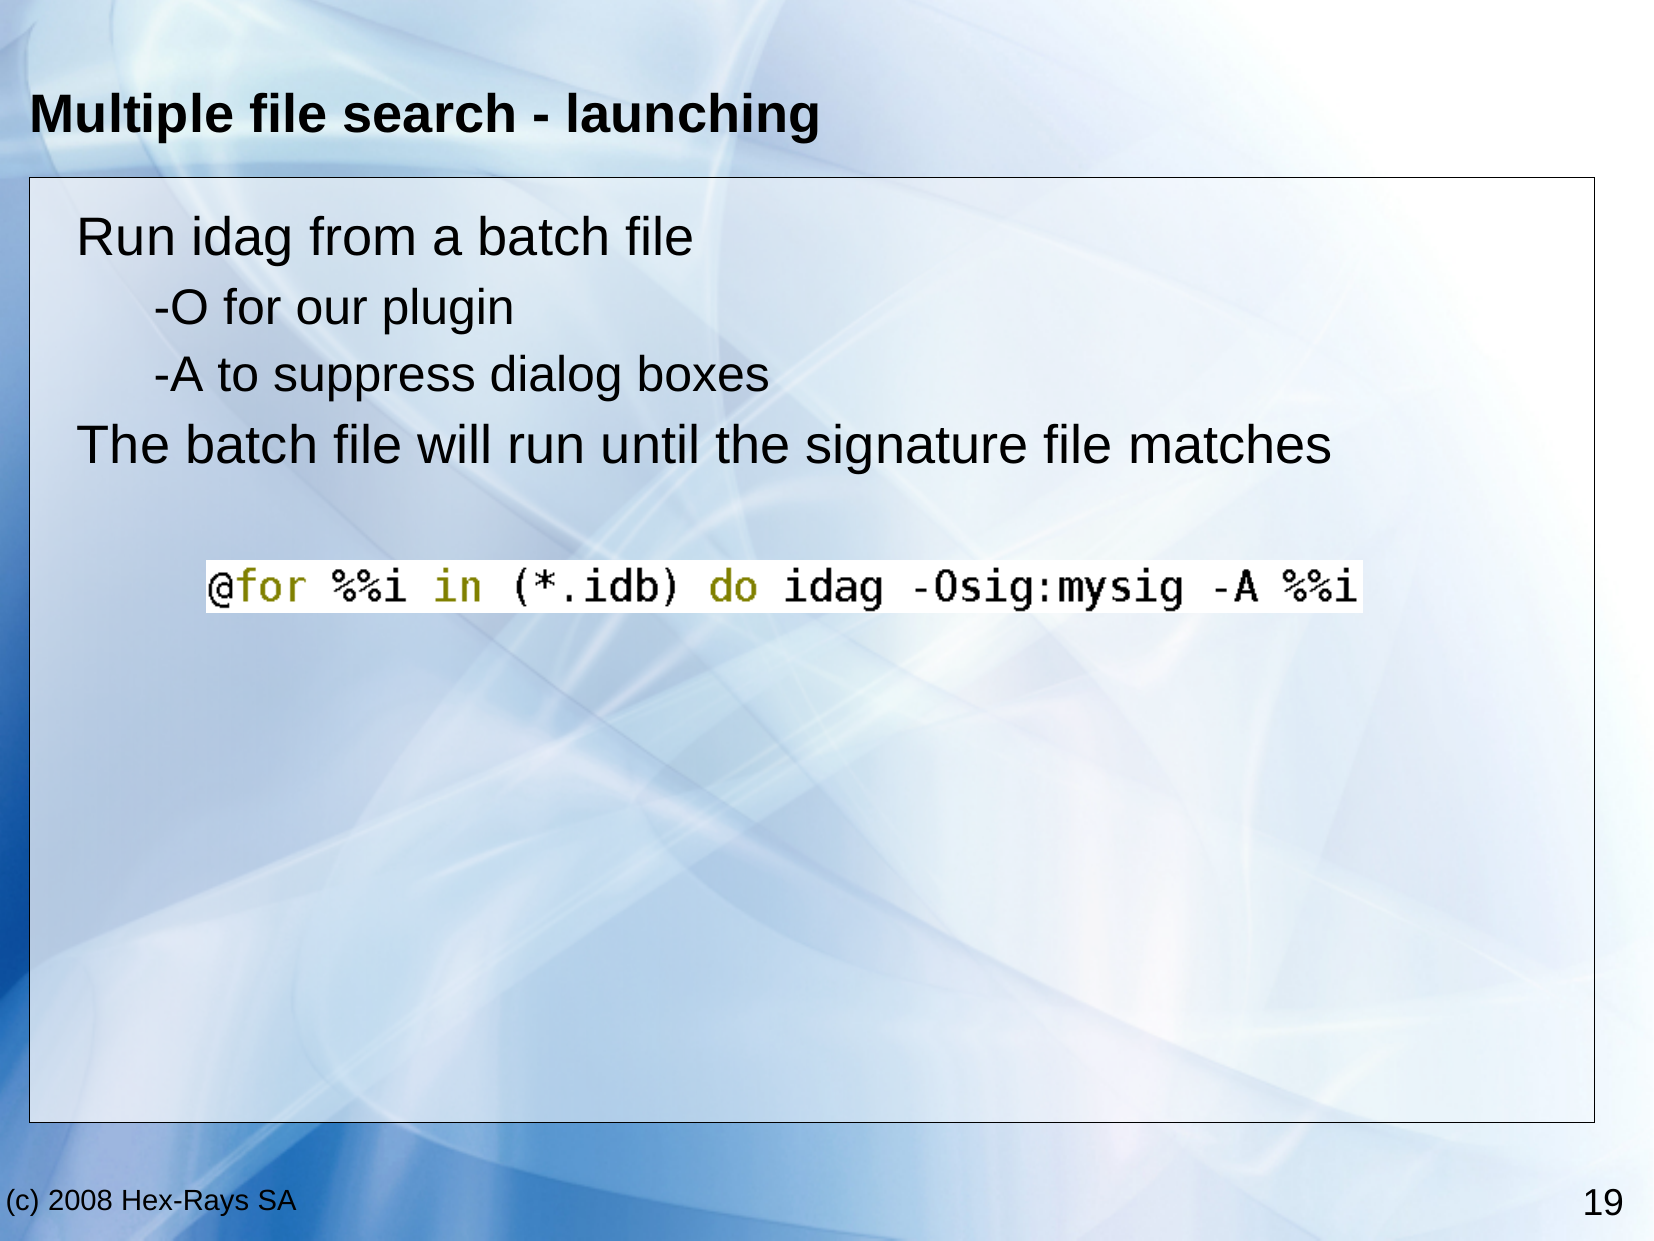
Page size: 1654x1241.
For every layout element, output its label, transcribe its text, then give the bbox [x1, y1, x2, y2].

title Multiple file search - launching [29, 49, 1506, 178]
picture [0, 0, 1654, 1241]
list Run idag from a batch file -O for our plugin -A to suppress dialog boxes The batch file will run until the signature file matches [59, 206, 1536, 1123]
